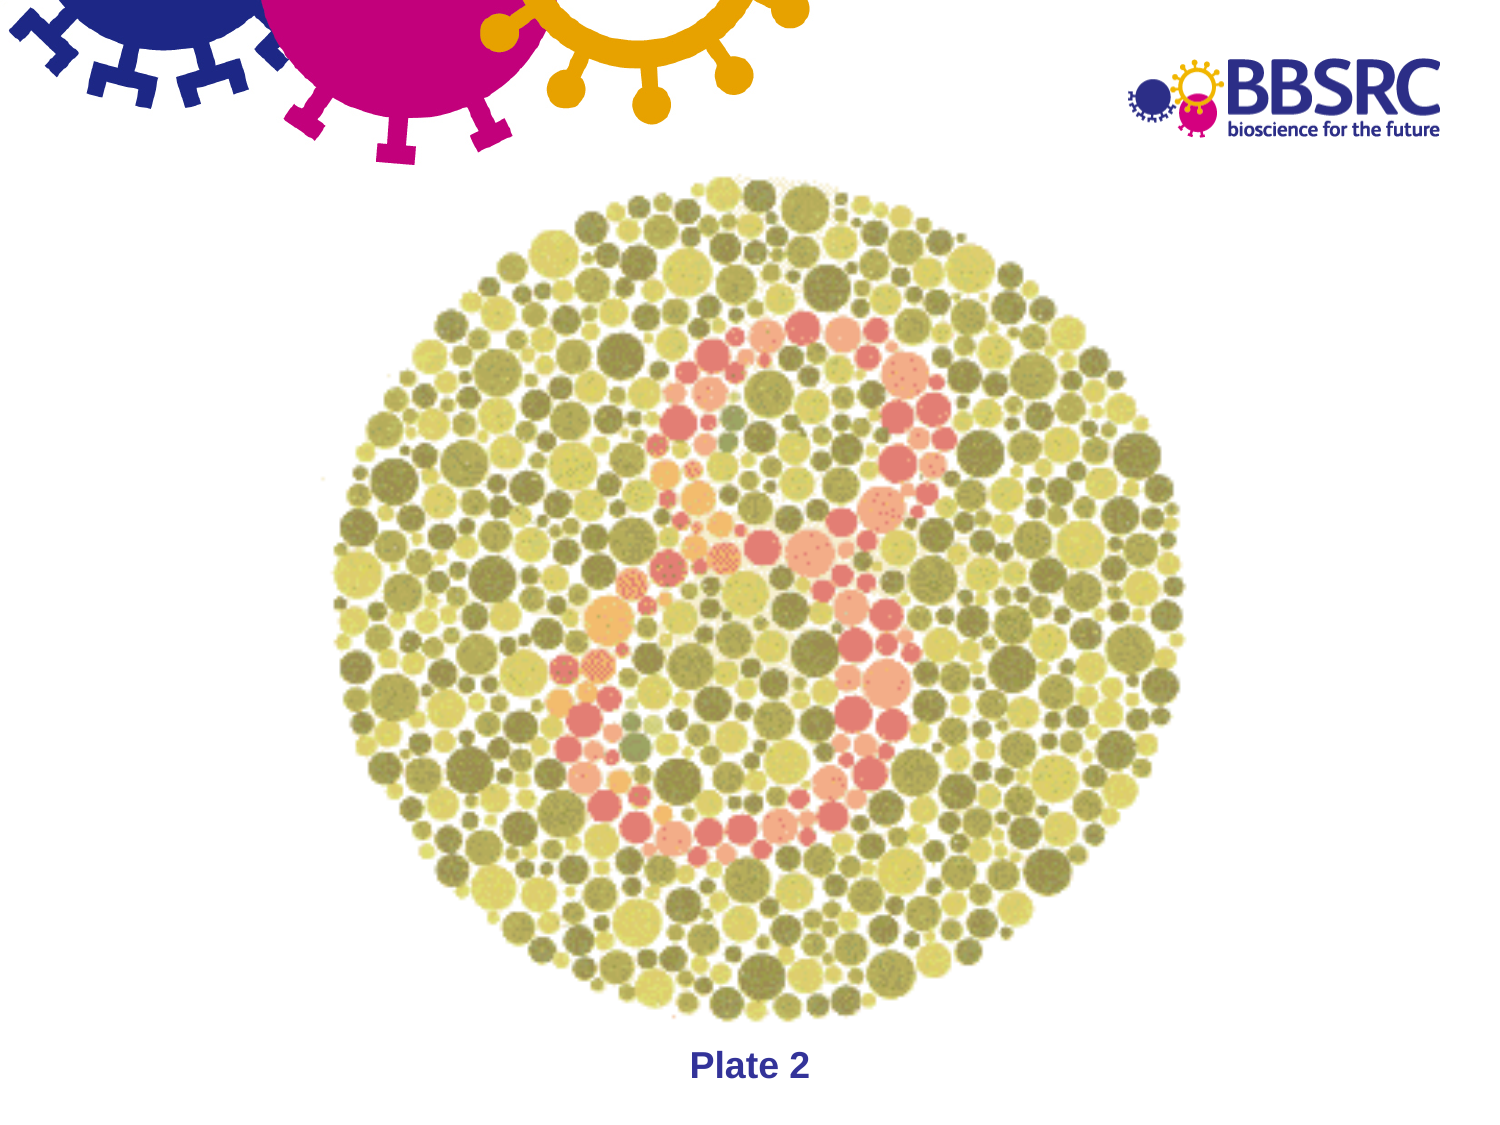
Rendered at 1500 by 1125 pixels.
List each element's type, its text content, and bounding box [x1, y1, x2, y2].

text_box Plate 2 [431, 1033, 1069, 1095]
picture [310, 172, 1190, 1036]
